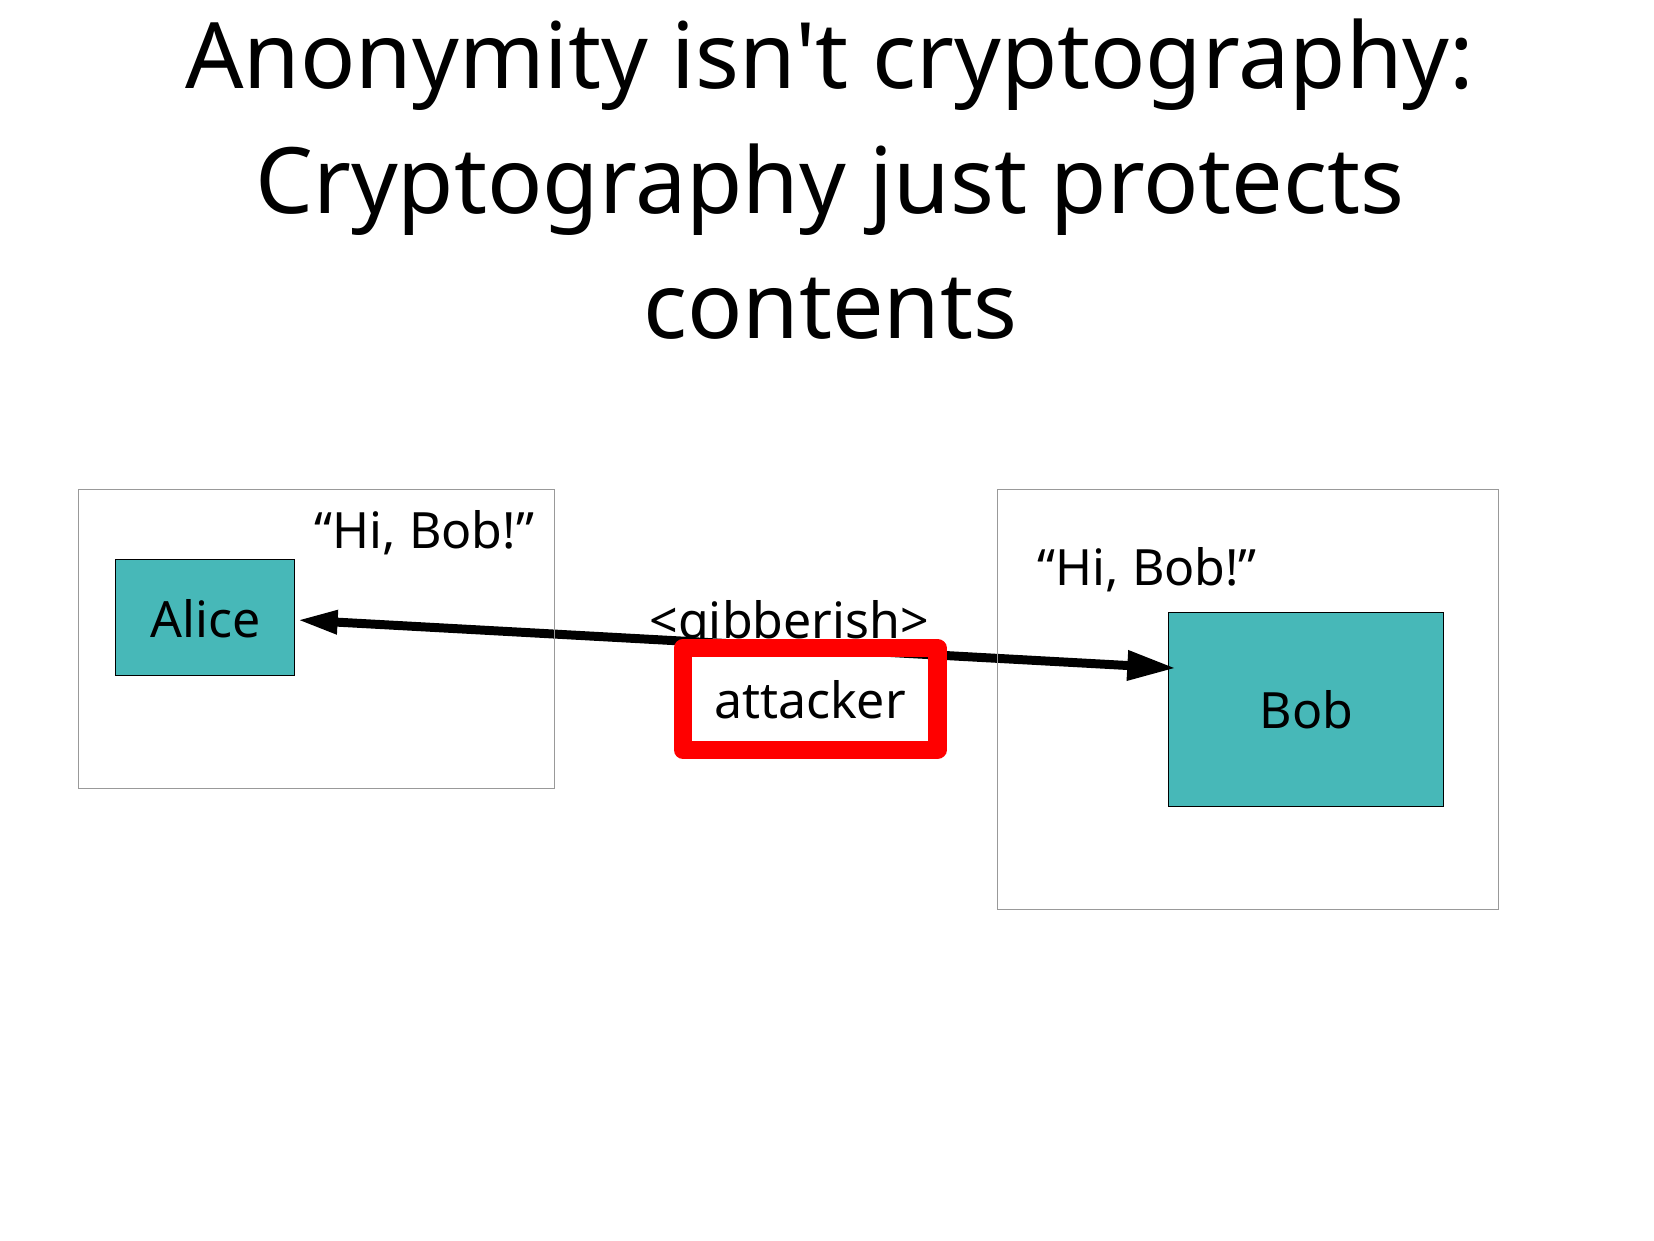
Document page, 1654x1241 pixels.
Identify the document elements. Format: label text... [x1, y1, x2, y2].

text_box Alice [115, 559, 295, 676]
text_box “Hi, Bob!” [1022, 525, 1272, 598]
text_box <gibberish> [634, 577, 938, 650]
text_box “Hi, Bob!” [300, 487, 558, 563]
title Anonymity isn't cryptography: Cryptography just protects contents [85, 21, 1576, 335]
text_box attacker [683, 647, 938, 751]
text_box Bob [1168, 612, 1444, 807]
